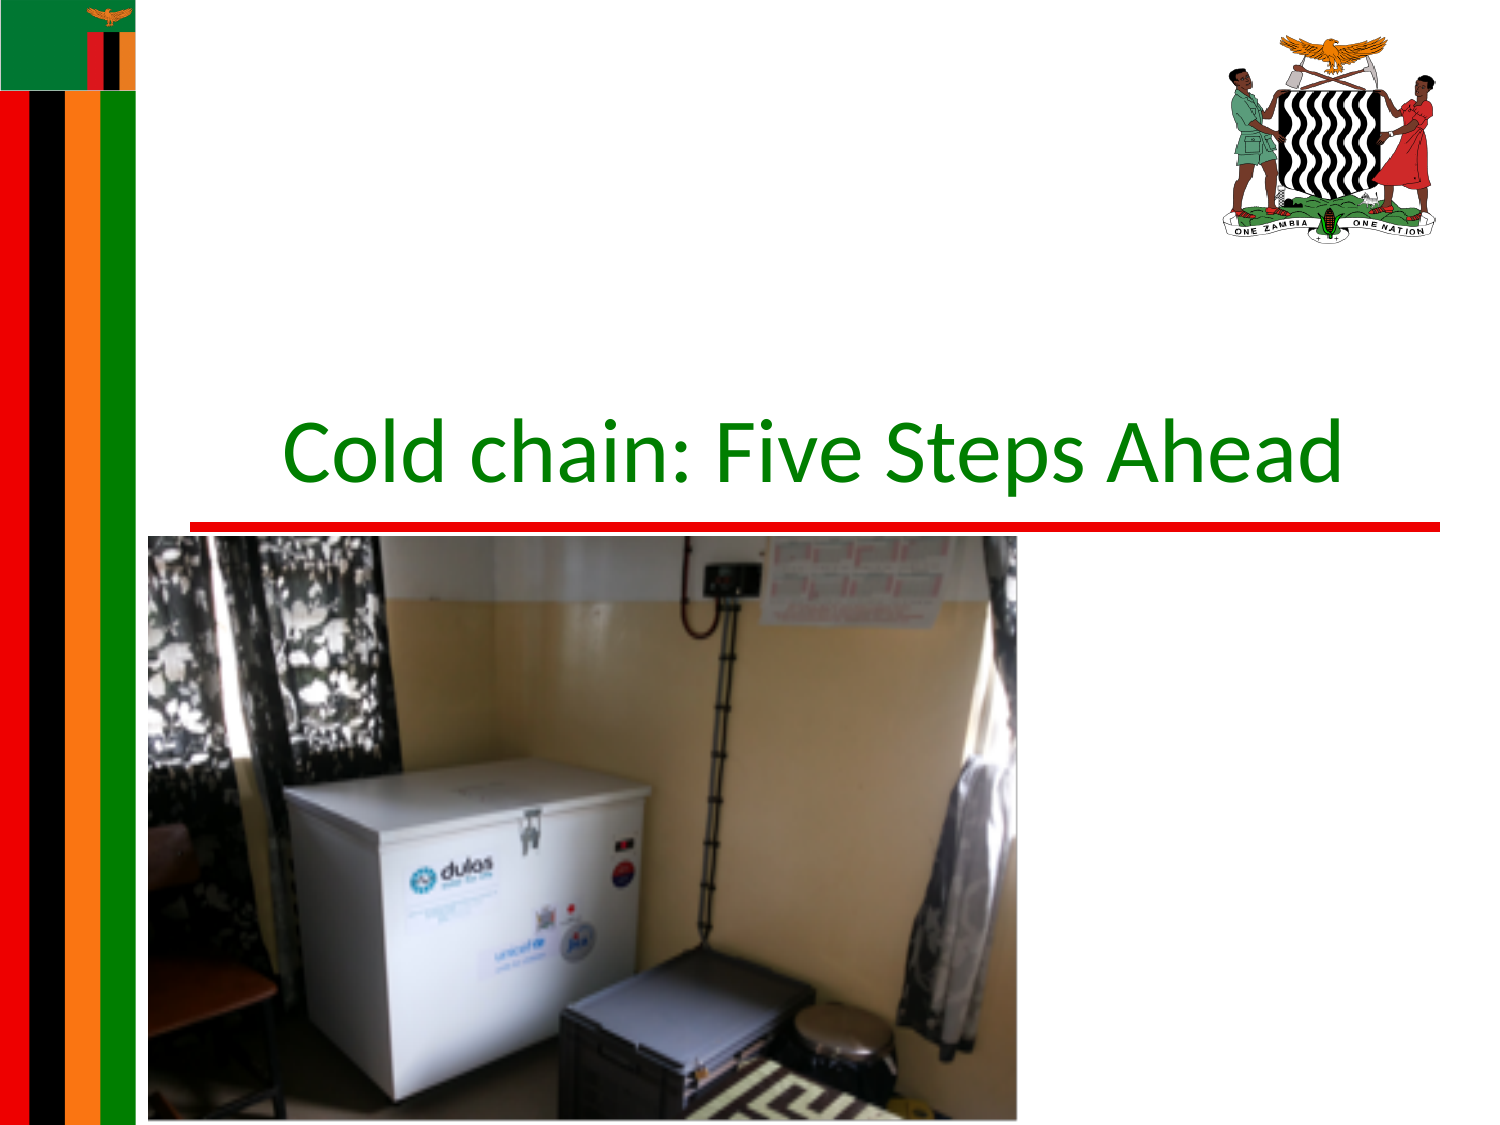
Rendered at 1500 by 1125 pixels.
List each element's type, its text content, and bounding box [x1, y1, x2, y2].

title Cold chain: Five Steps Ahead [194, 172, 1436, 509]
picture [1222, 35, 1436, 172]
picture [148, 536, 1020, 1125]
picture [0, 0, 136, 91]
